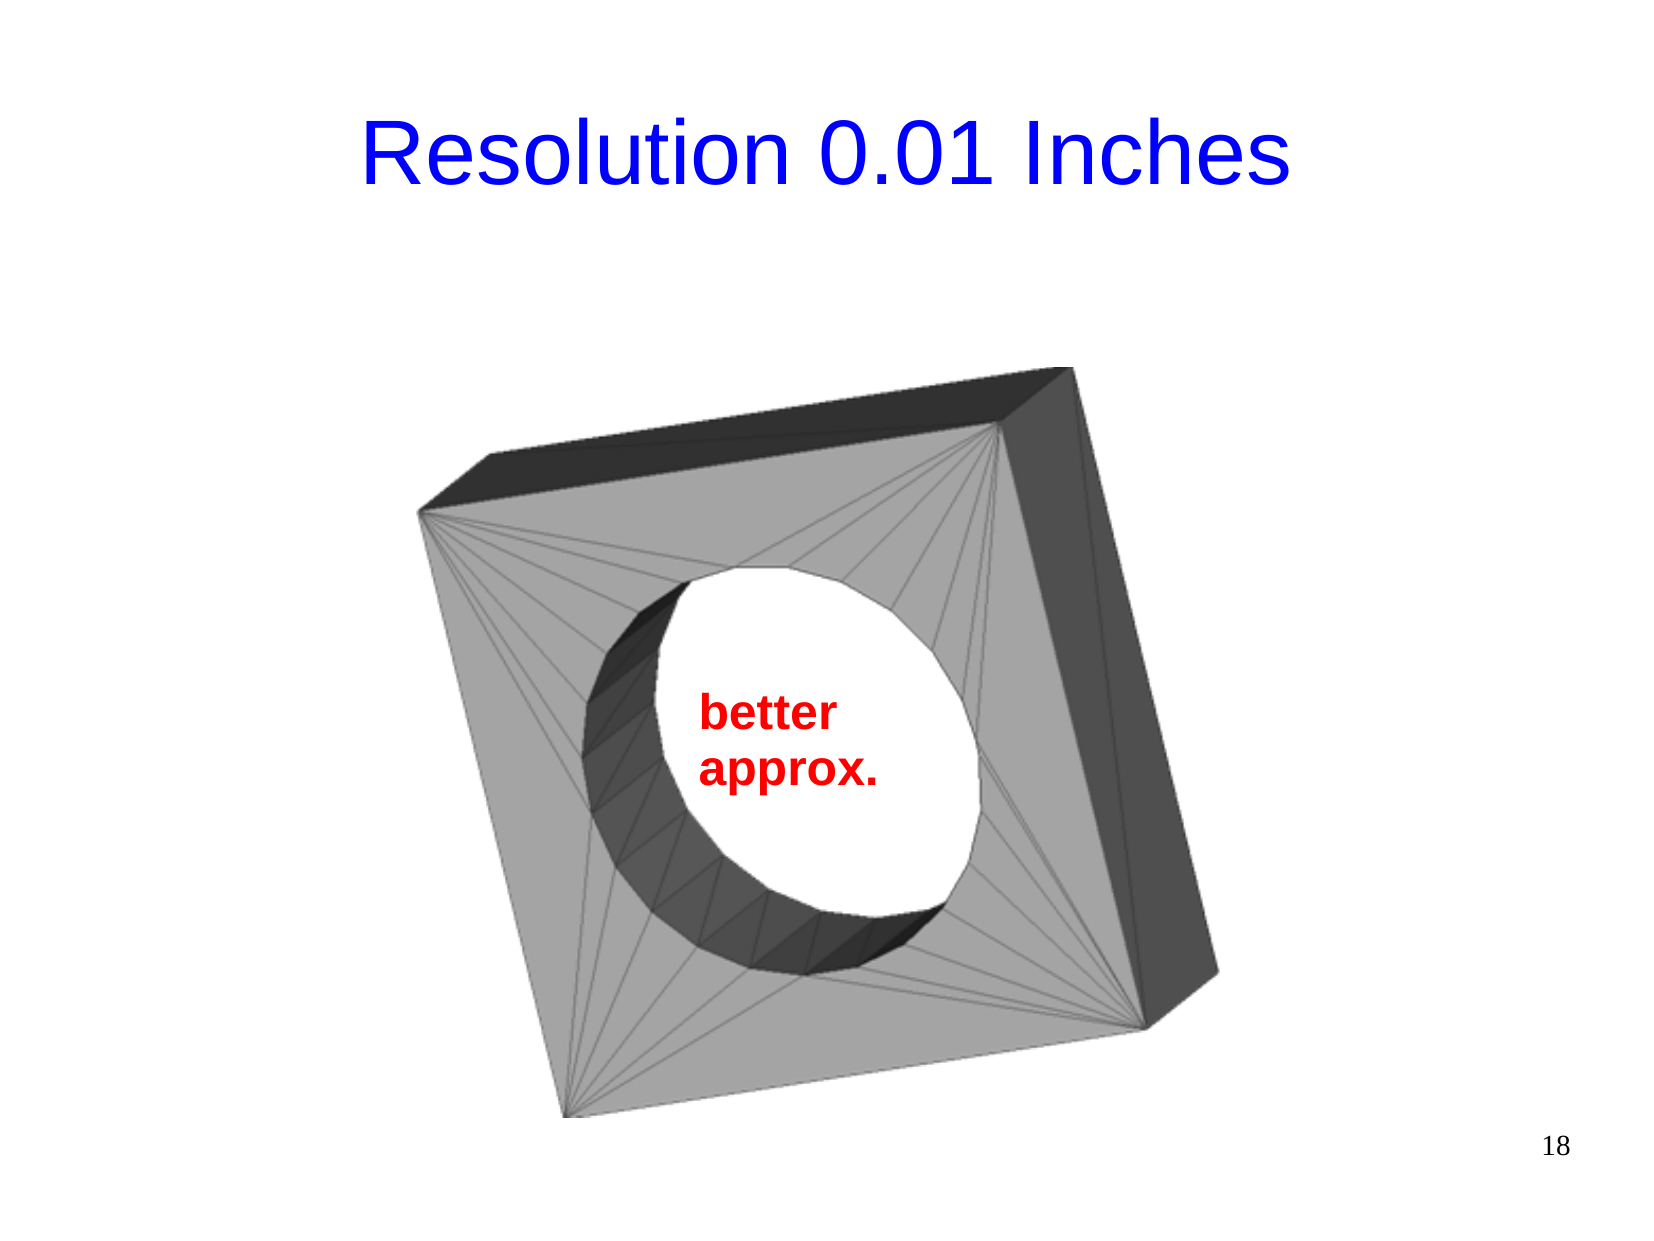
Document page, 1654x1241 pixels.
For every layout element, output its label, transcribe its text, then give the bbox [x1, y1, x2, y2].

title Resolution 0.01 Inches [82, 49, 1571, 257]
picture [288, 367, 1347, 1118]
text_box better approx. [683, 677, 947, 804]
